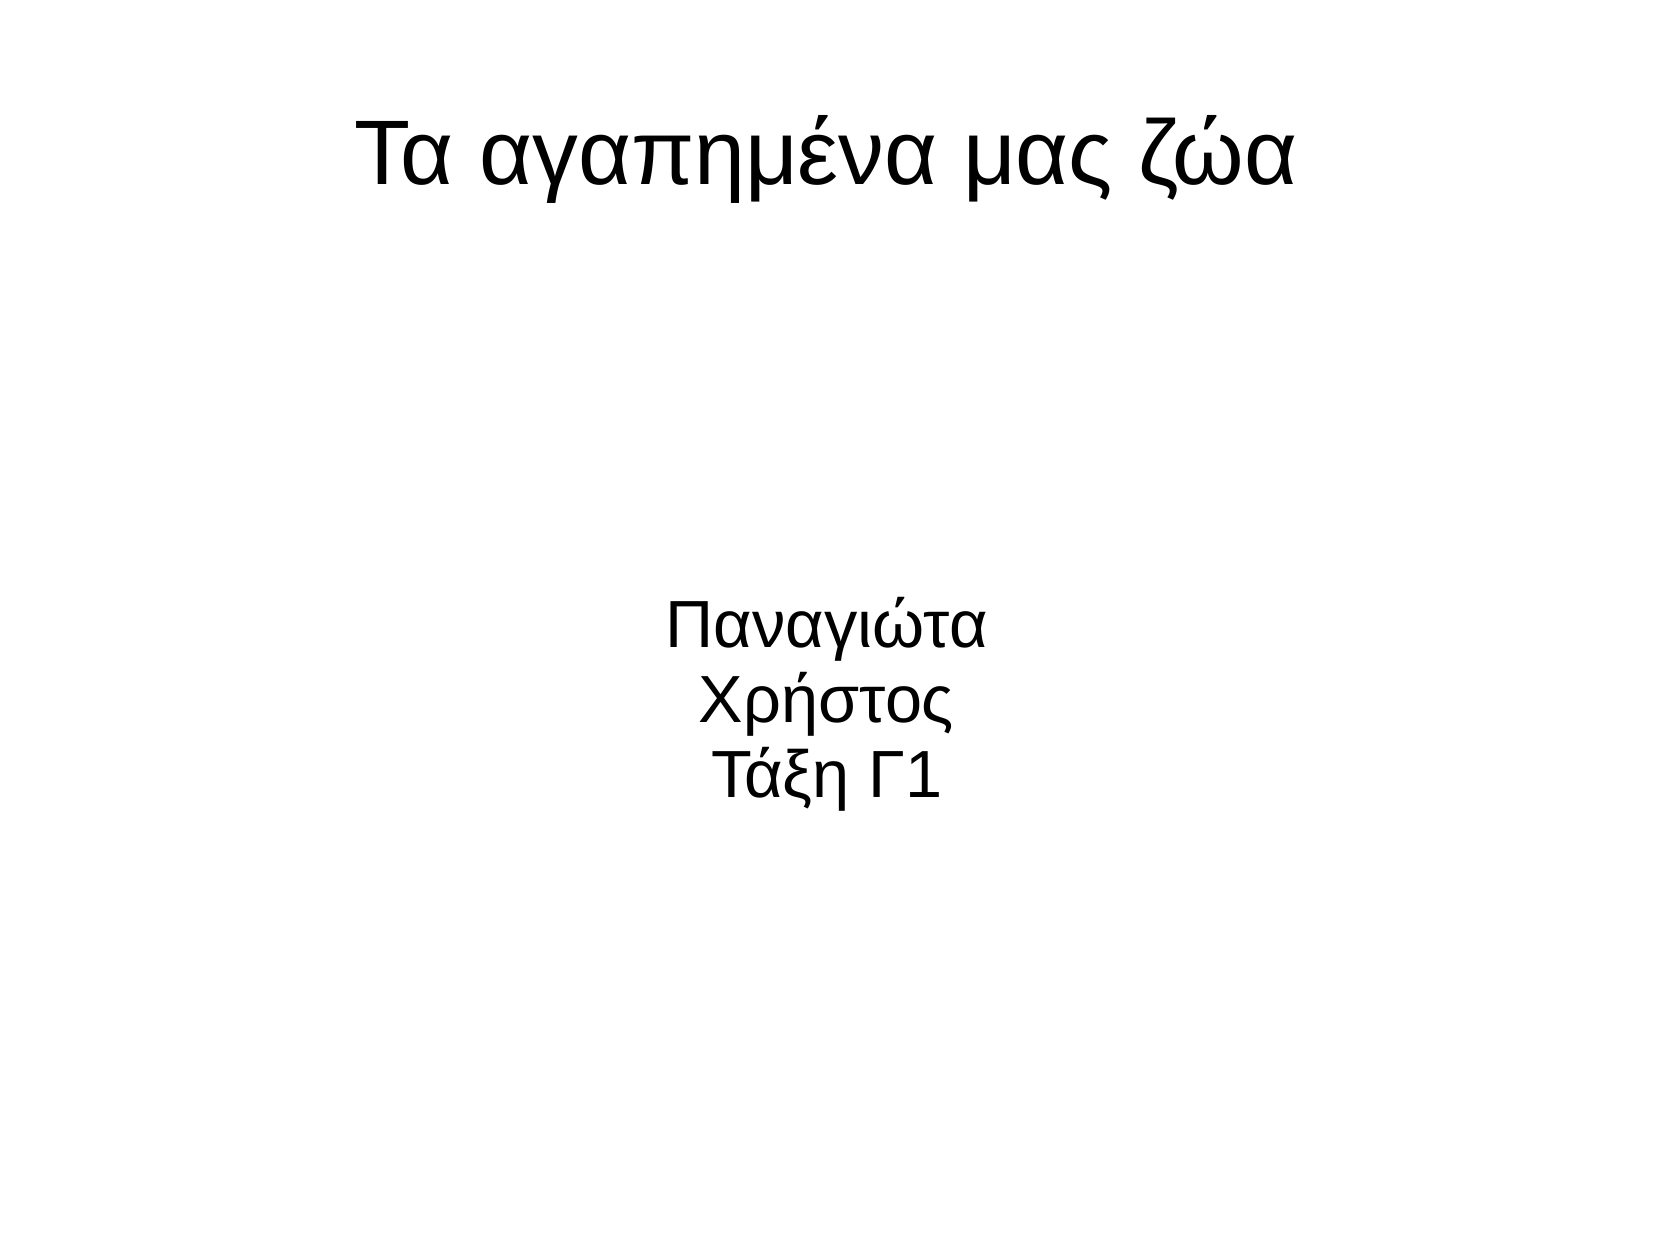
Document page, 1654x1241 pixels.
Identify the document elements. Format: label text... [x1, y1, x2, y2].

subtitle Παναγιώτα Χρήστος Τάξη Γ1 [82, 290, 1571, 1109]
title Τα αγαπημένα μας ζώα [82, 49, 1571, 257]
